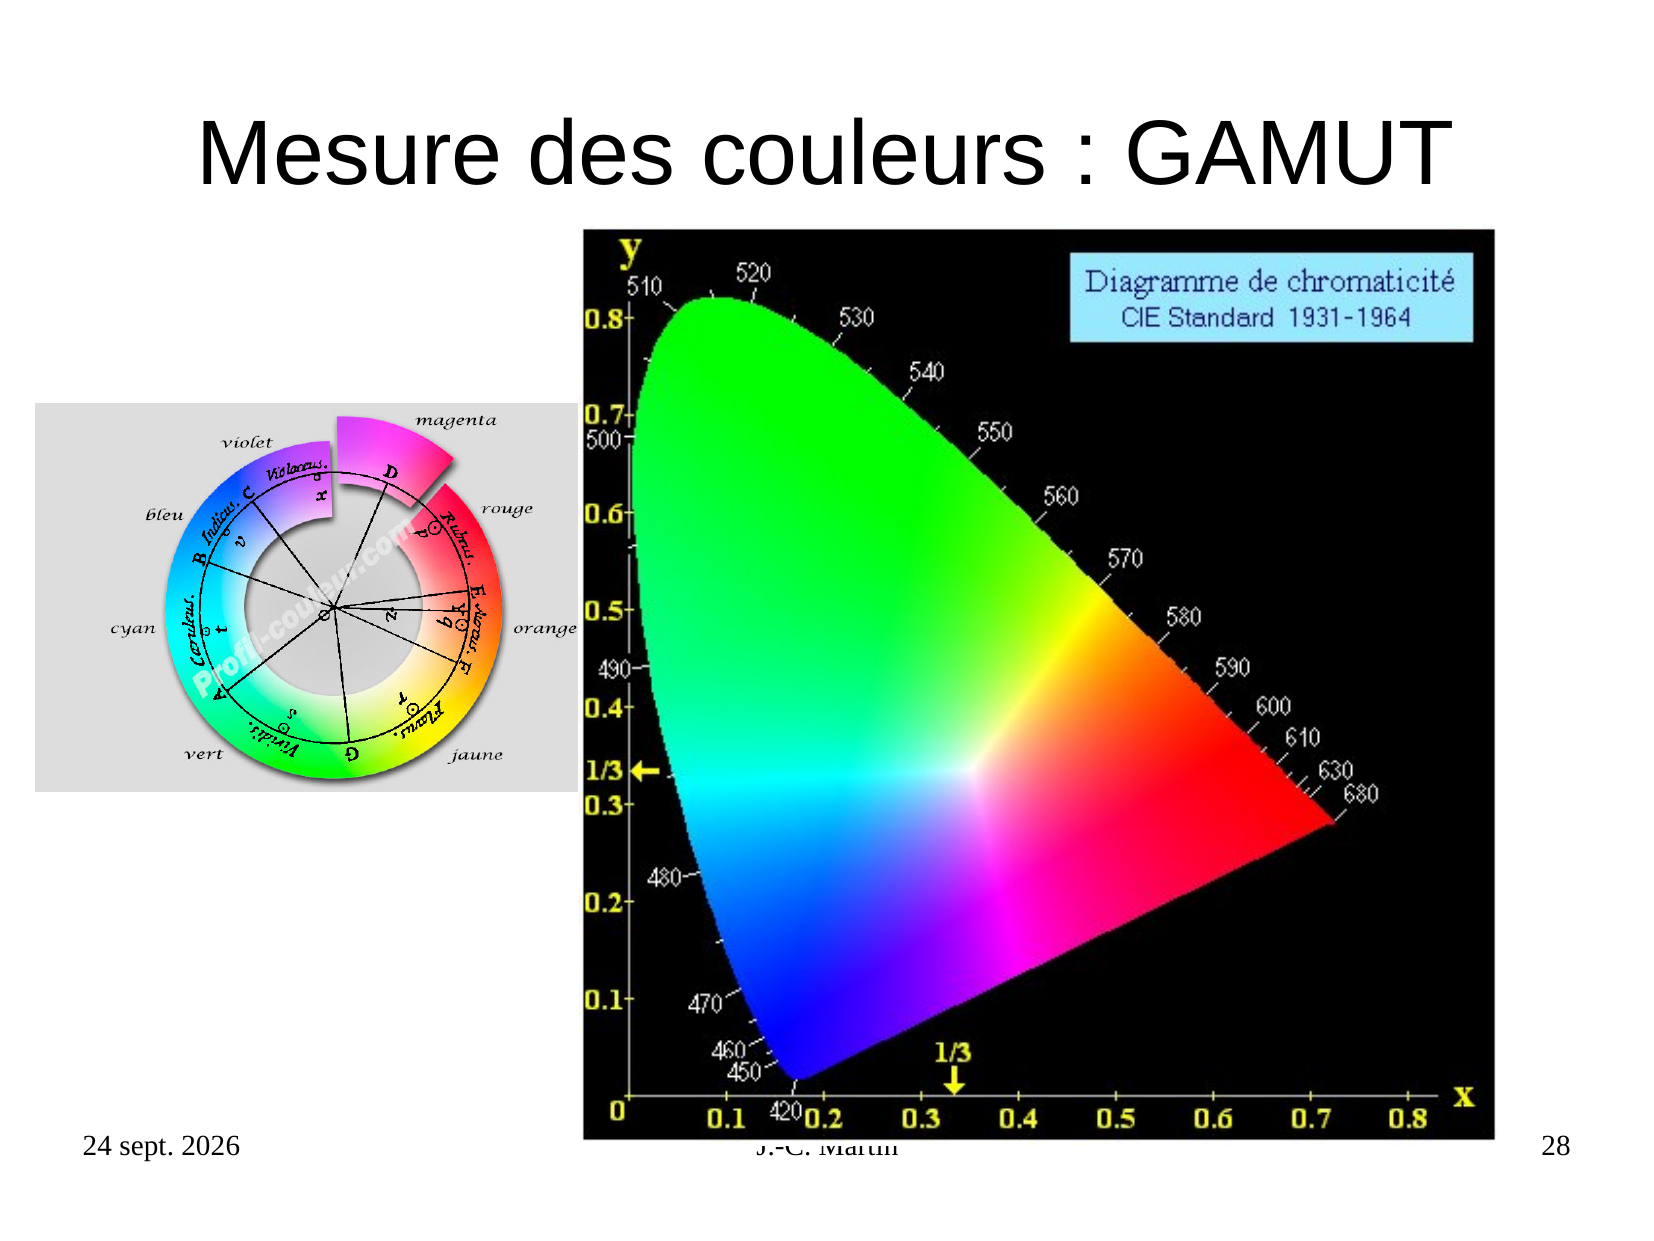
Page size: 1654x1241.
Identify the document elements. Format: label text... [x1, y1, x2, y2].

picture [35, 224, 1501, 1146]
title Mesure des couleurs : GAMUT [82, 49, 1571, 257]
